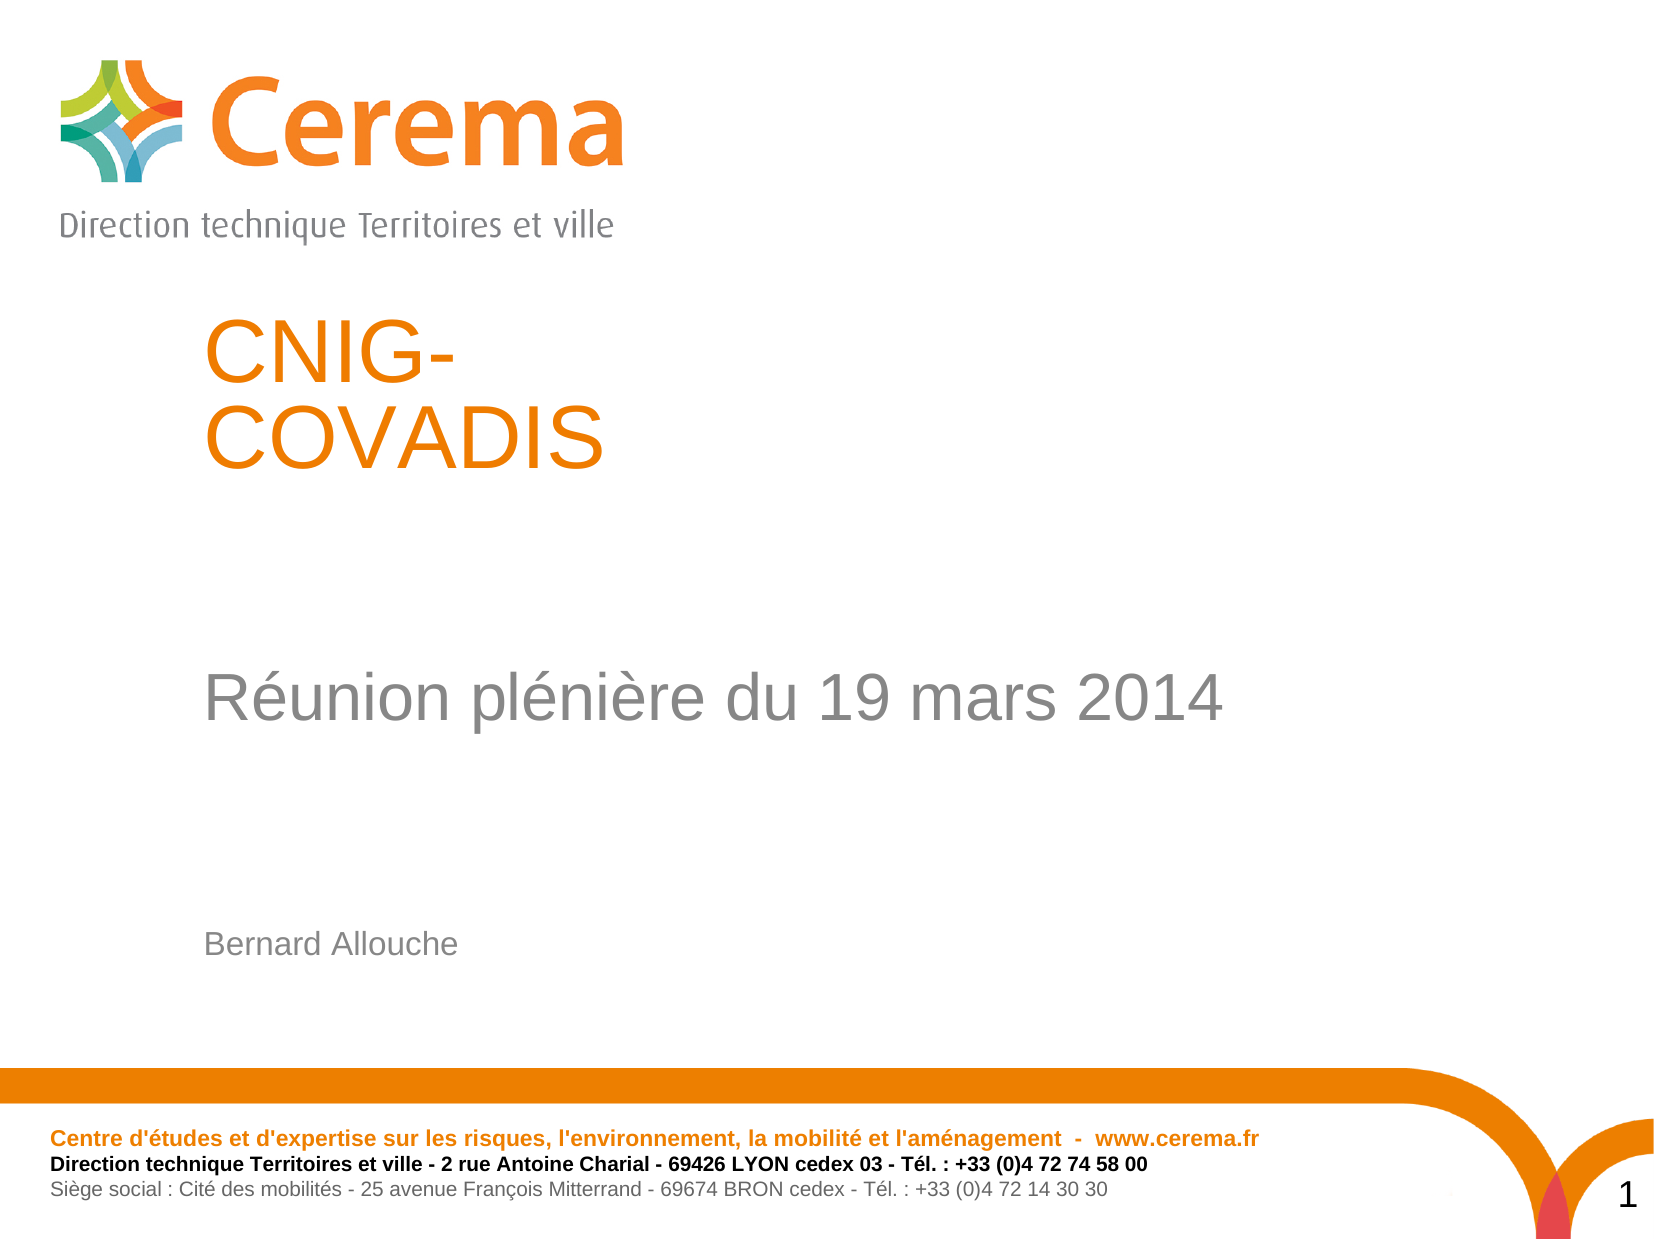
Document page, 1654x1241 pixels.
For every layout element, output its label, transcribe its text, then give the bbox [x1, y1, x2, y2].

text_box Réunion plénière du 19 mars 2014 [188, 646, 1465, 752]
text_box CNIG-COVADIS [188, 306, 874, 513]
picture [0, 0, 684, 291]
text_box Bernard Allouche [188, 906, 1465, 977]
picture [0, 1068, 1654, 1239]
